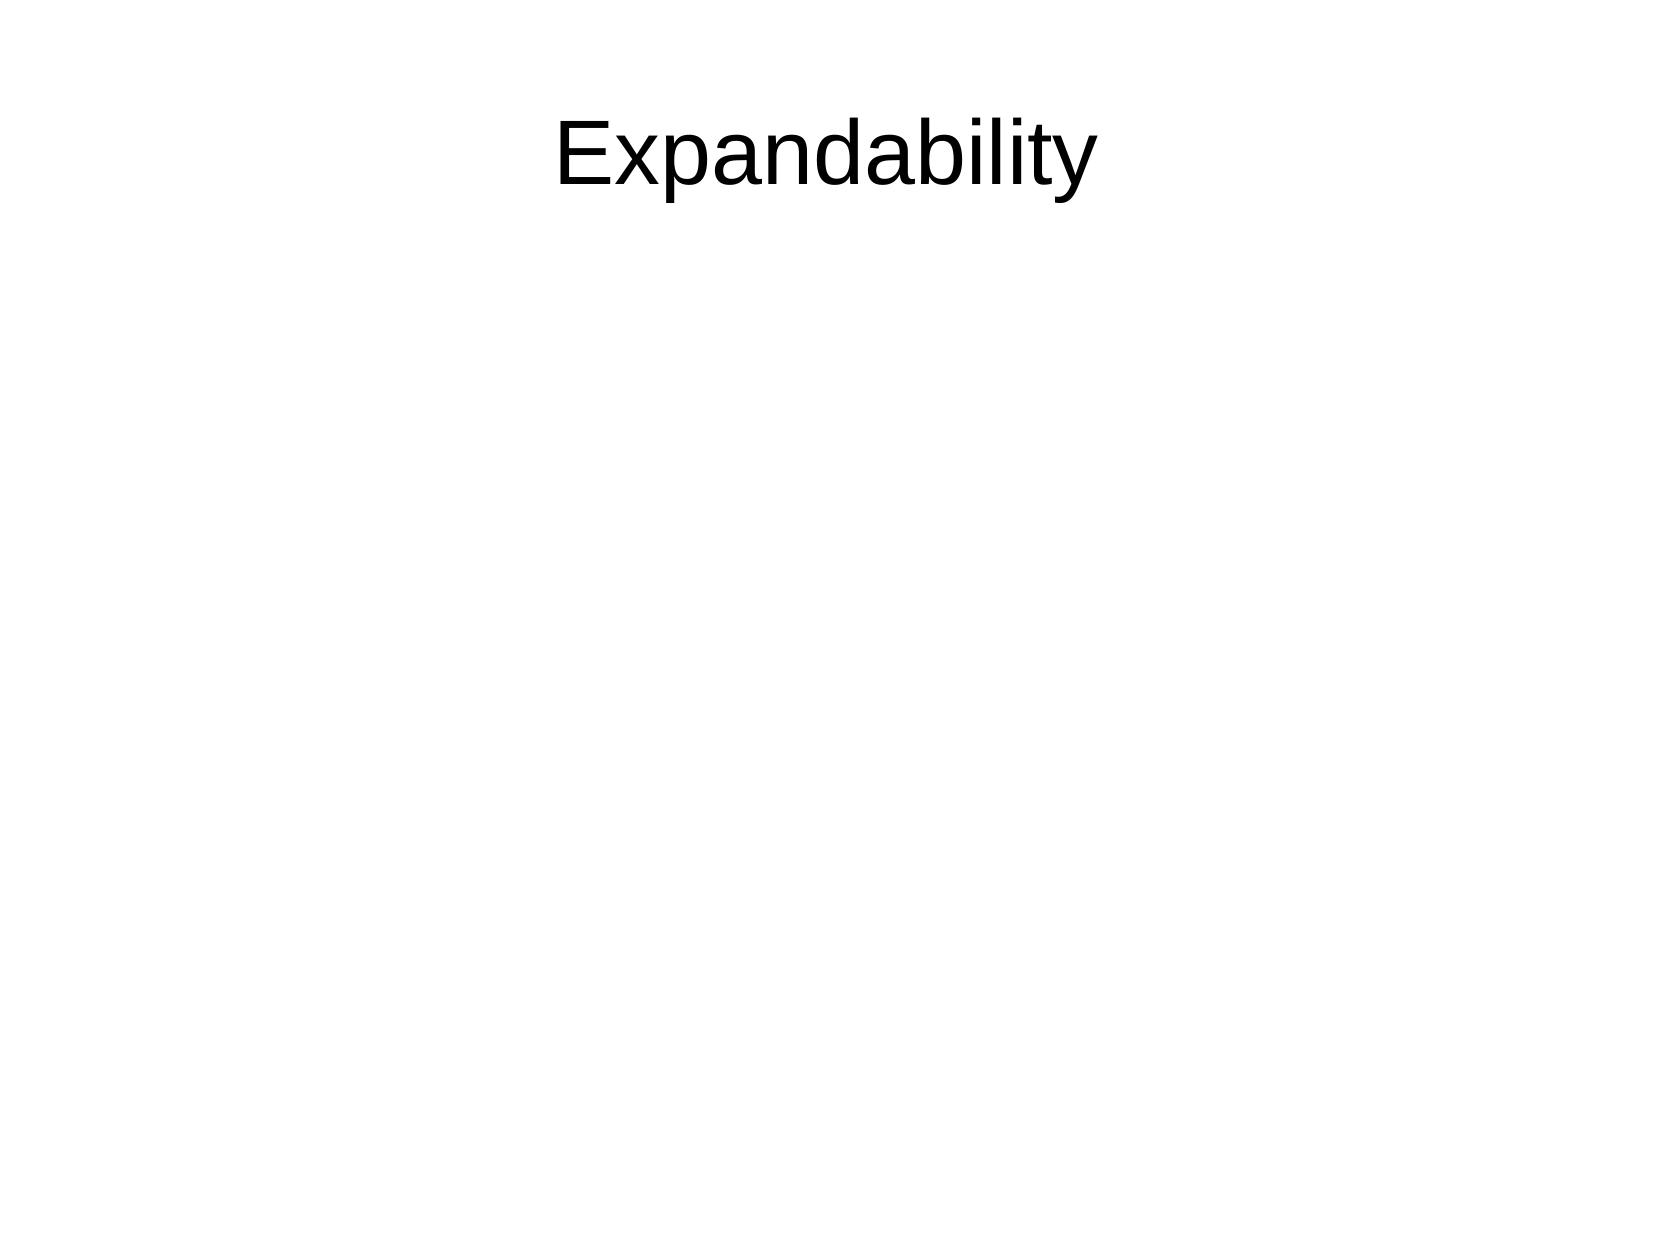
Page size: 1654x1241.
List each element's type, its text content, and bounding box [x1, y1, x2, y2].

title Expandability [82, 49, 1571, 257]
